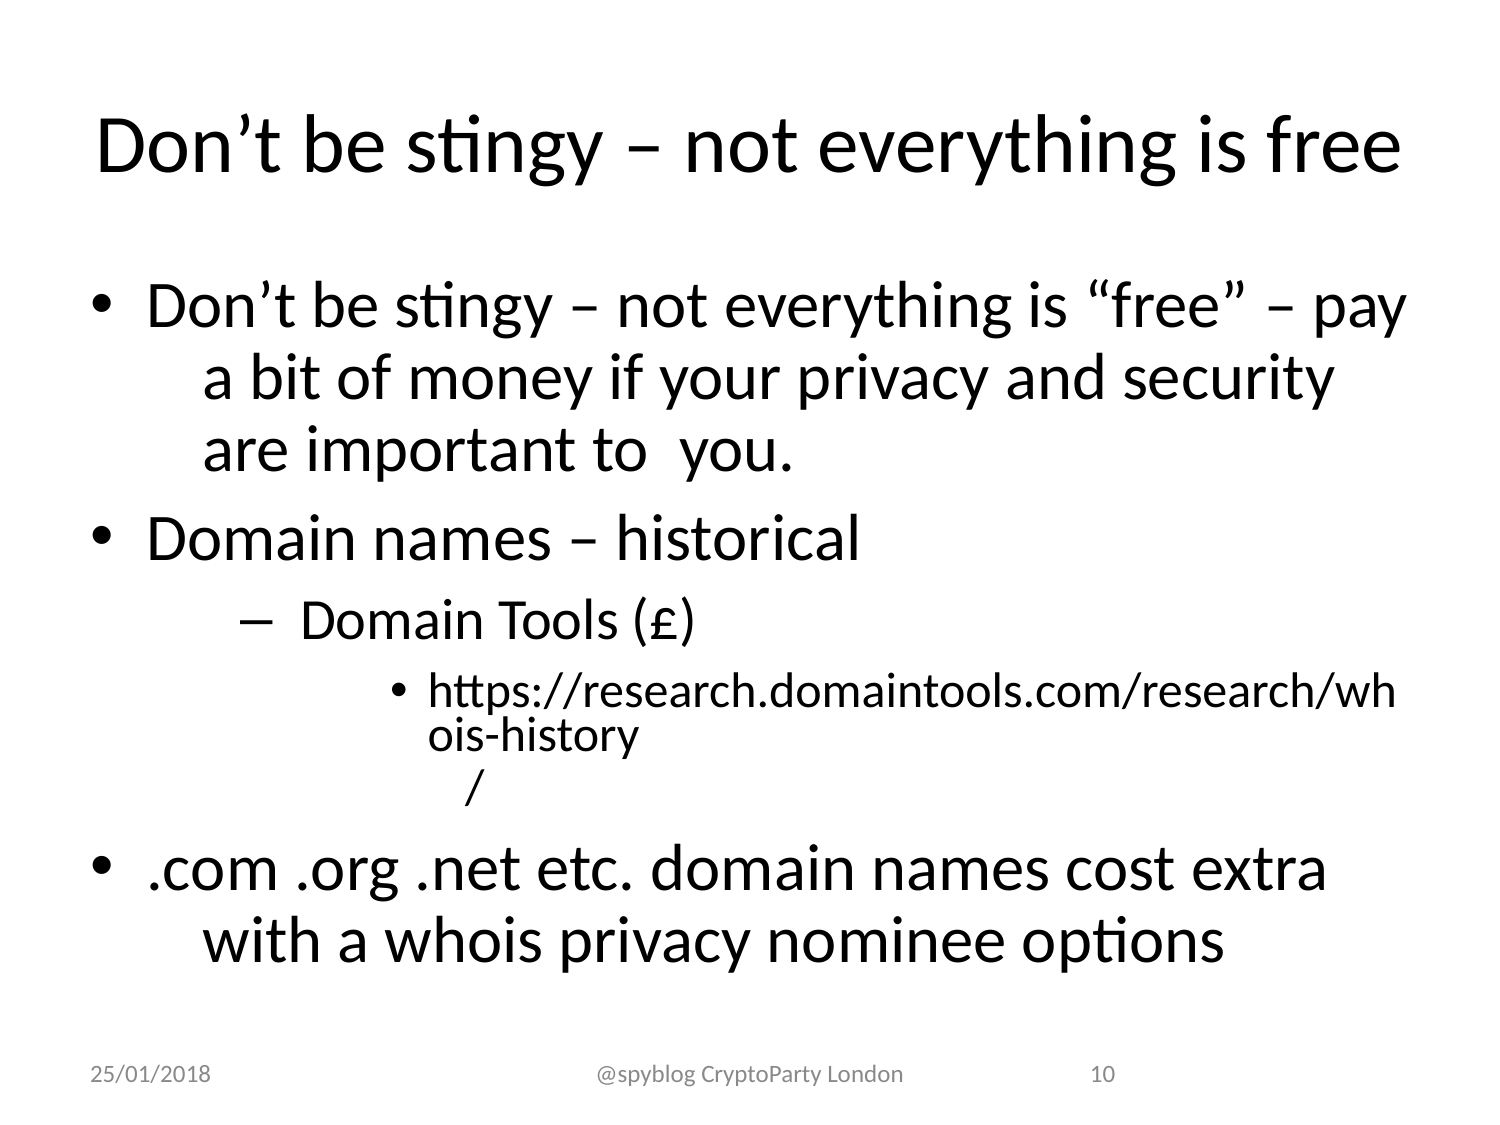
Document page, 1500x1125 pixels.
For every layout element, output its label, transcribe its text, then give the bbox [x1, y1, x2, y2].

title Don’t be stingy – not everything is free [75, 45, 1426, 233]
text_box 25/01/2018 [75, 1042, 426, 1103]
text_box ‹#› [1074, 1042, 1426, 1103]
text_box @spyblog CryptoParty London [512, 1042, 988, 1103]
list Don’t be stingy – not everything is “free” – pay a bit of money if your privacy and security are important to you. Domain names – historical Domain Tools (£) https://research.domaintools.com/research/whois-history/ .com .org .net etc. domain names cost extra with a whois privacy nominee options [75, 262, 1426, 1005]
